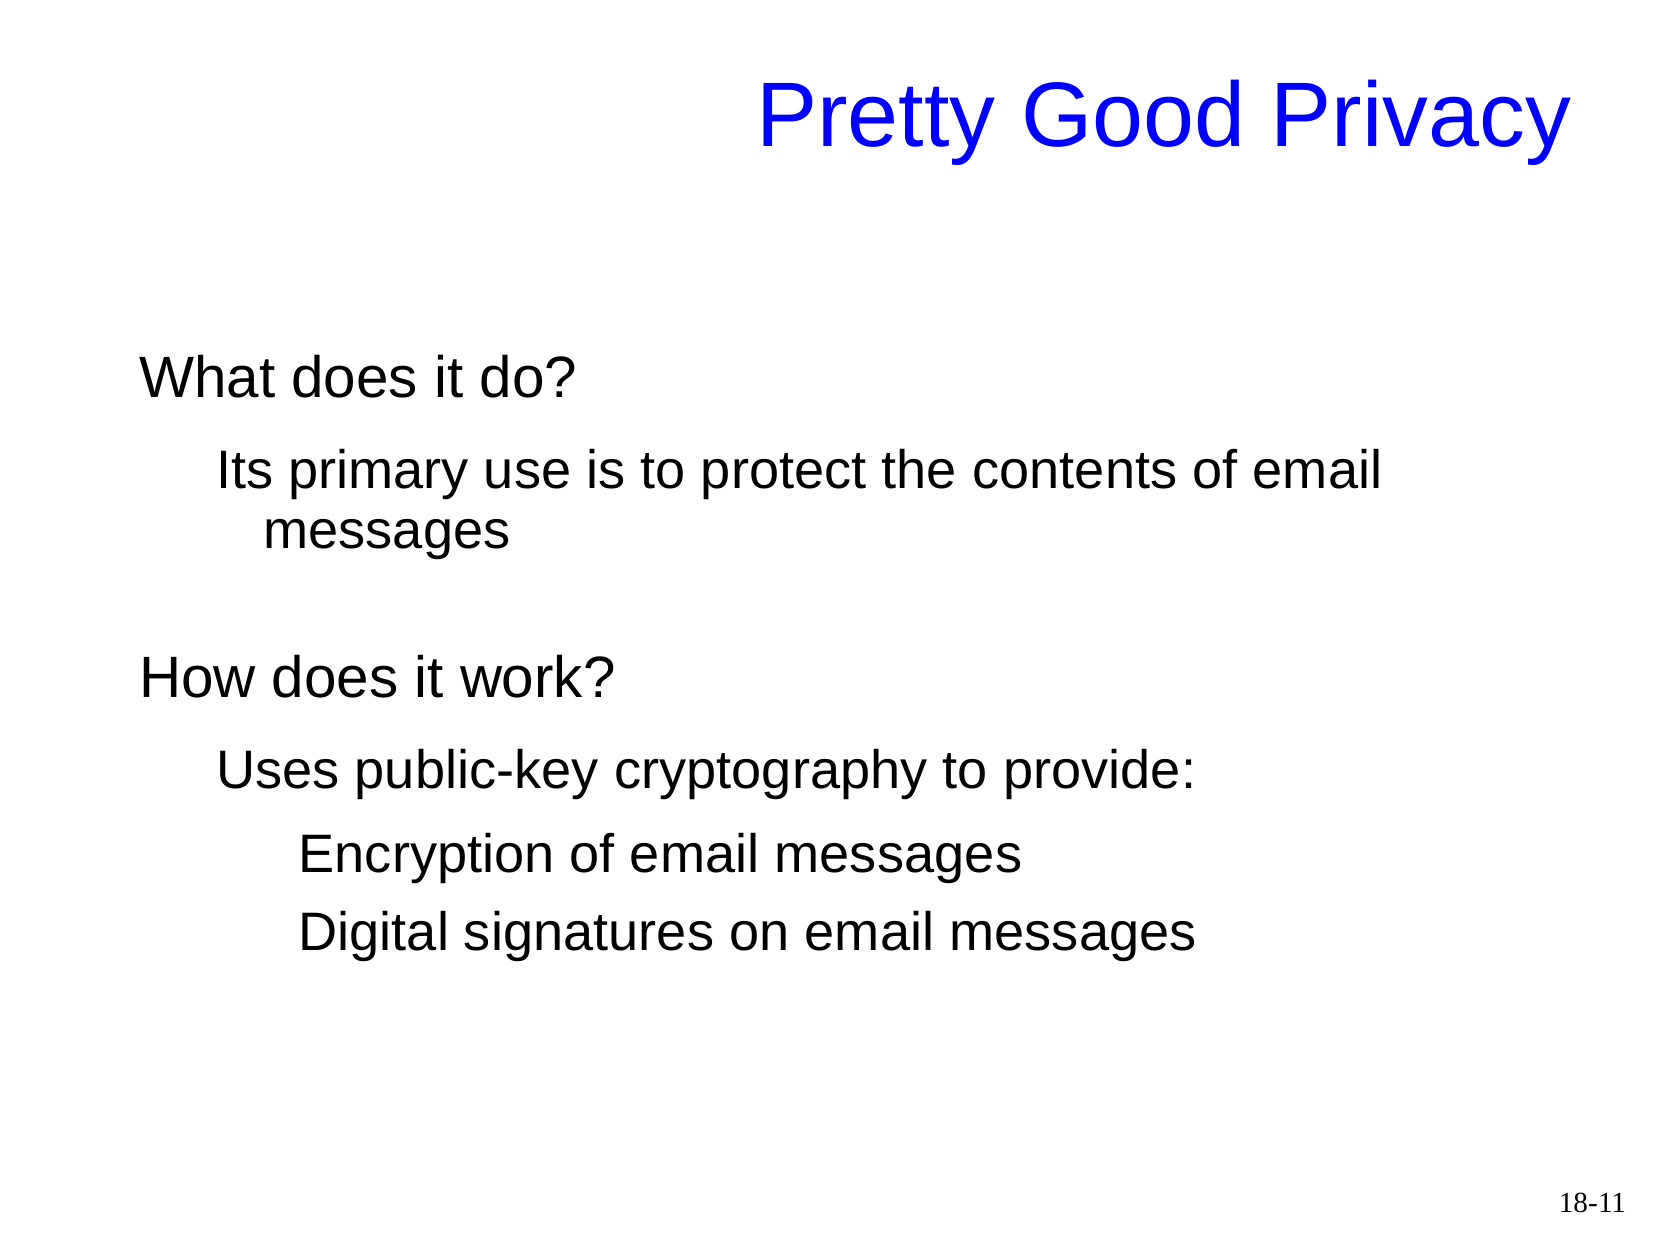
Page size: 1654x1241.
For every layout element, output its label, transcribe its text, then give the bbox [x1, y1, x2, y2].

title Pretty Good Privacy [84, 11, 1573, 219]
list What does it do? Its primary use is to protect the contents of email messages How does it work? Uses public-key cryptography to provide: Encryption of email messages Digital signatures on email messages [121, 344, 1534, 1143]
